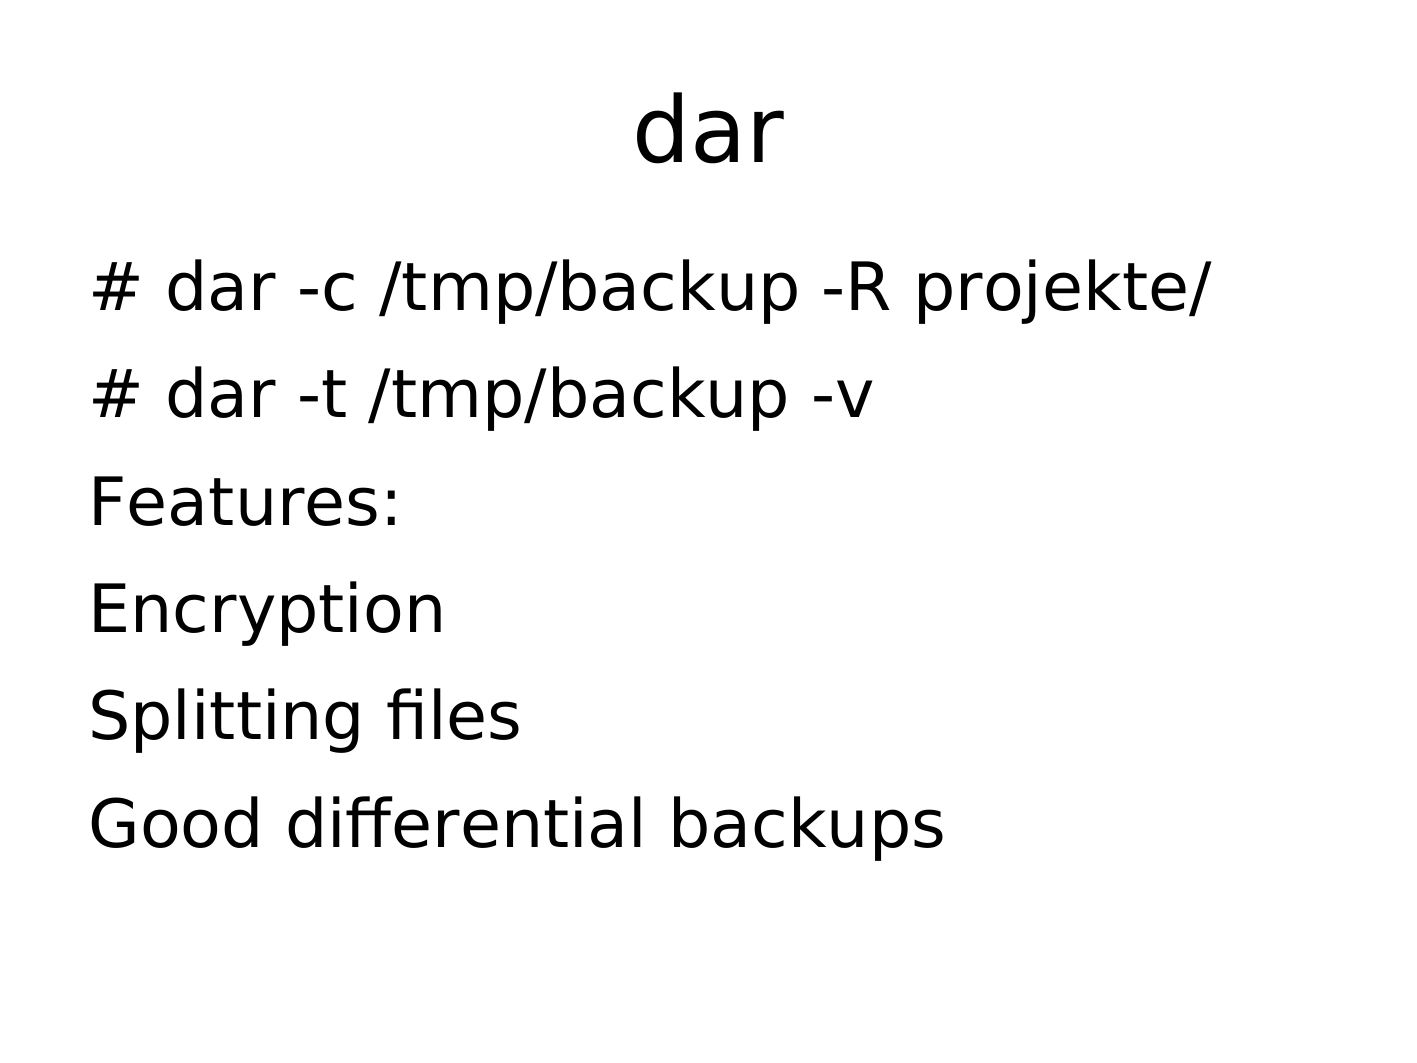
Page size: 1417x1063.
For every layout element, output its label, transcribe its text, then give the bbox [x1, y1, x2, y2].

list # dar -c /tmp/backup -R projekte/ # dar -t /tmp/backup -v Features: Encryption Splitting files Good differential backups [70, 248, 1346, 936]
title dar [70, 49, 1346, 213]
